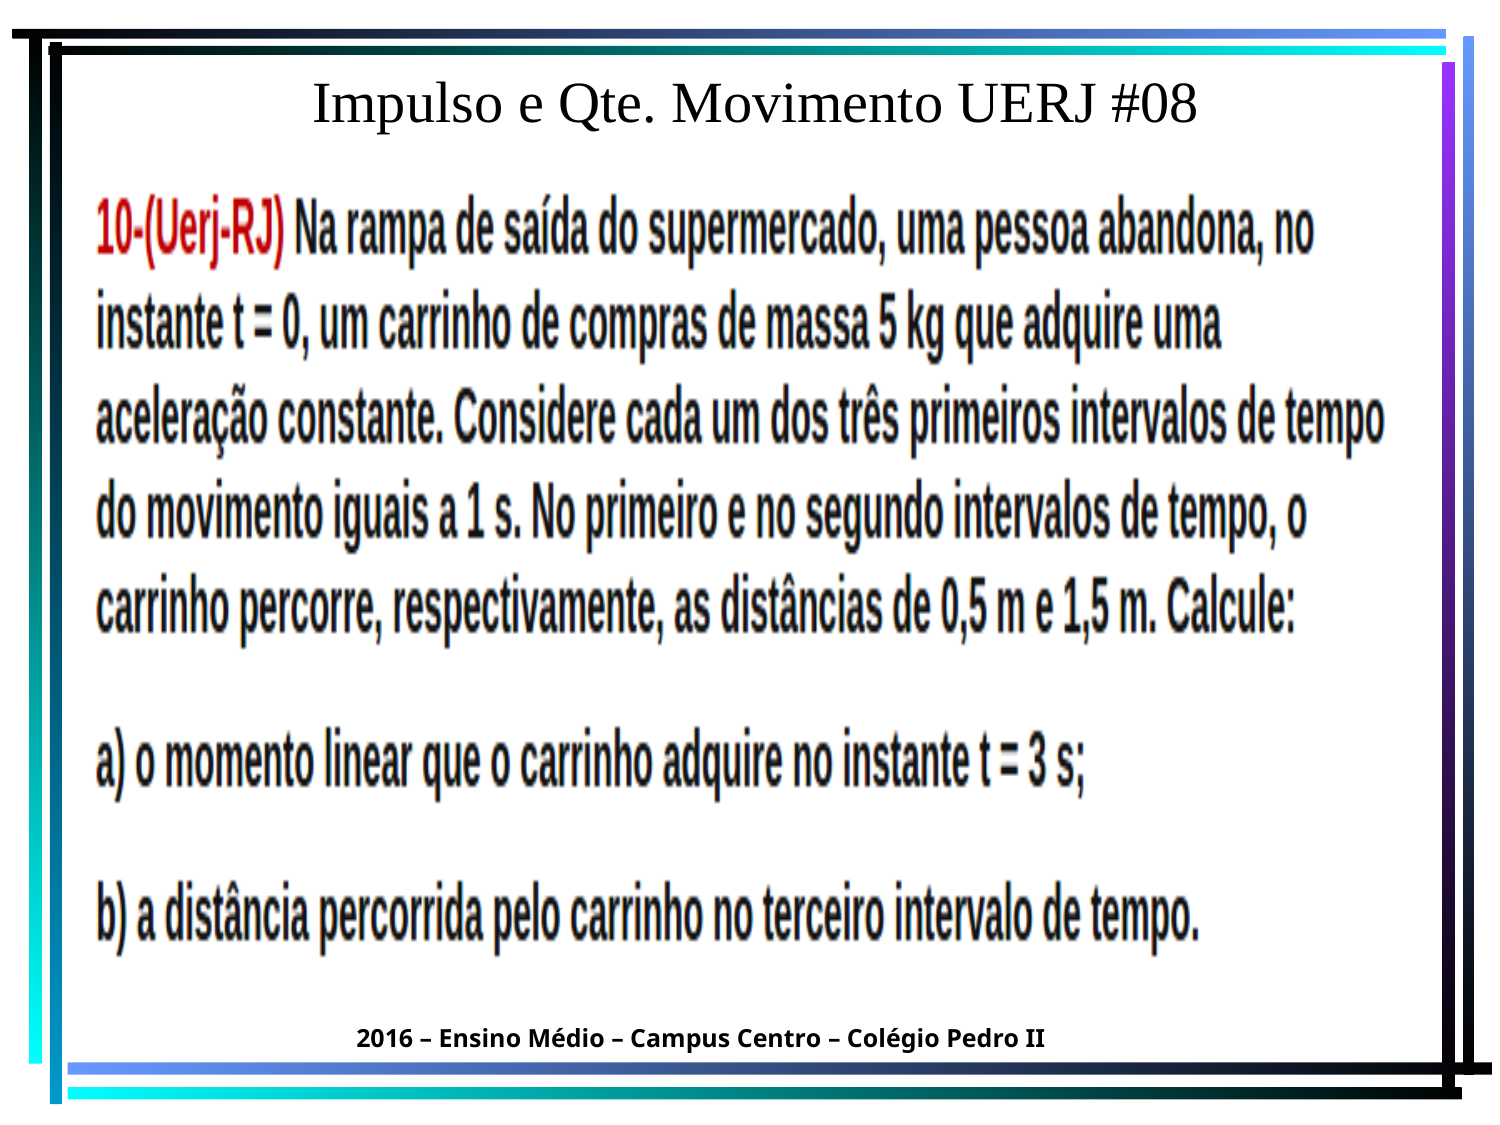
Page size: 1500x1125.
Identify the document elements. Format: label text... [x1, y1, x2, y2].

title Impulso e Qte. Movimento UERJ #08 [118, 59, 1394, 148]
picture [0, 0, 1500, 1125]
text_box 2016 – Ensino Médio – Campus Centro – Colégio Pedro II [341, 1015, 1062, 1061]
